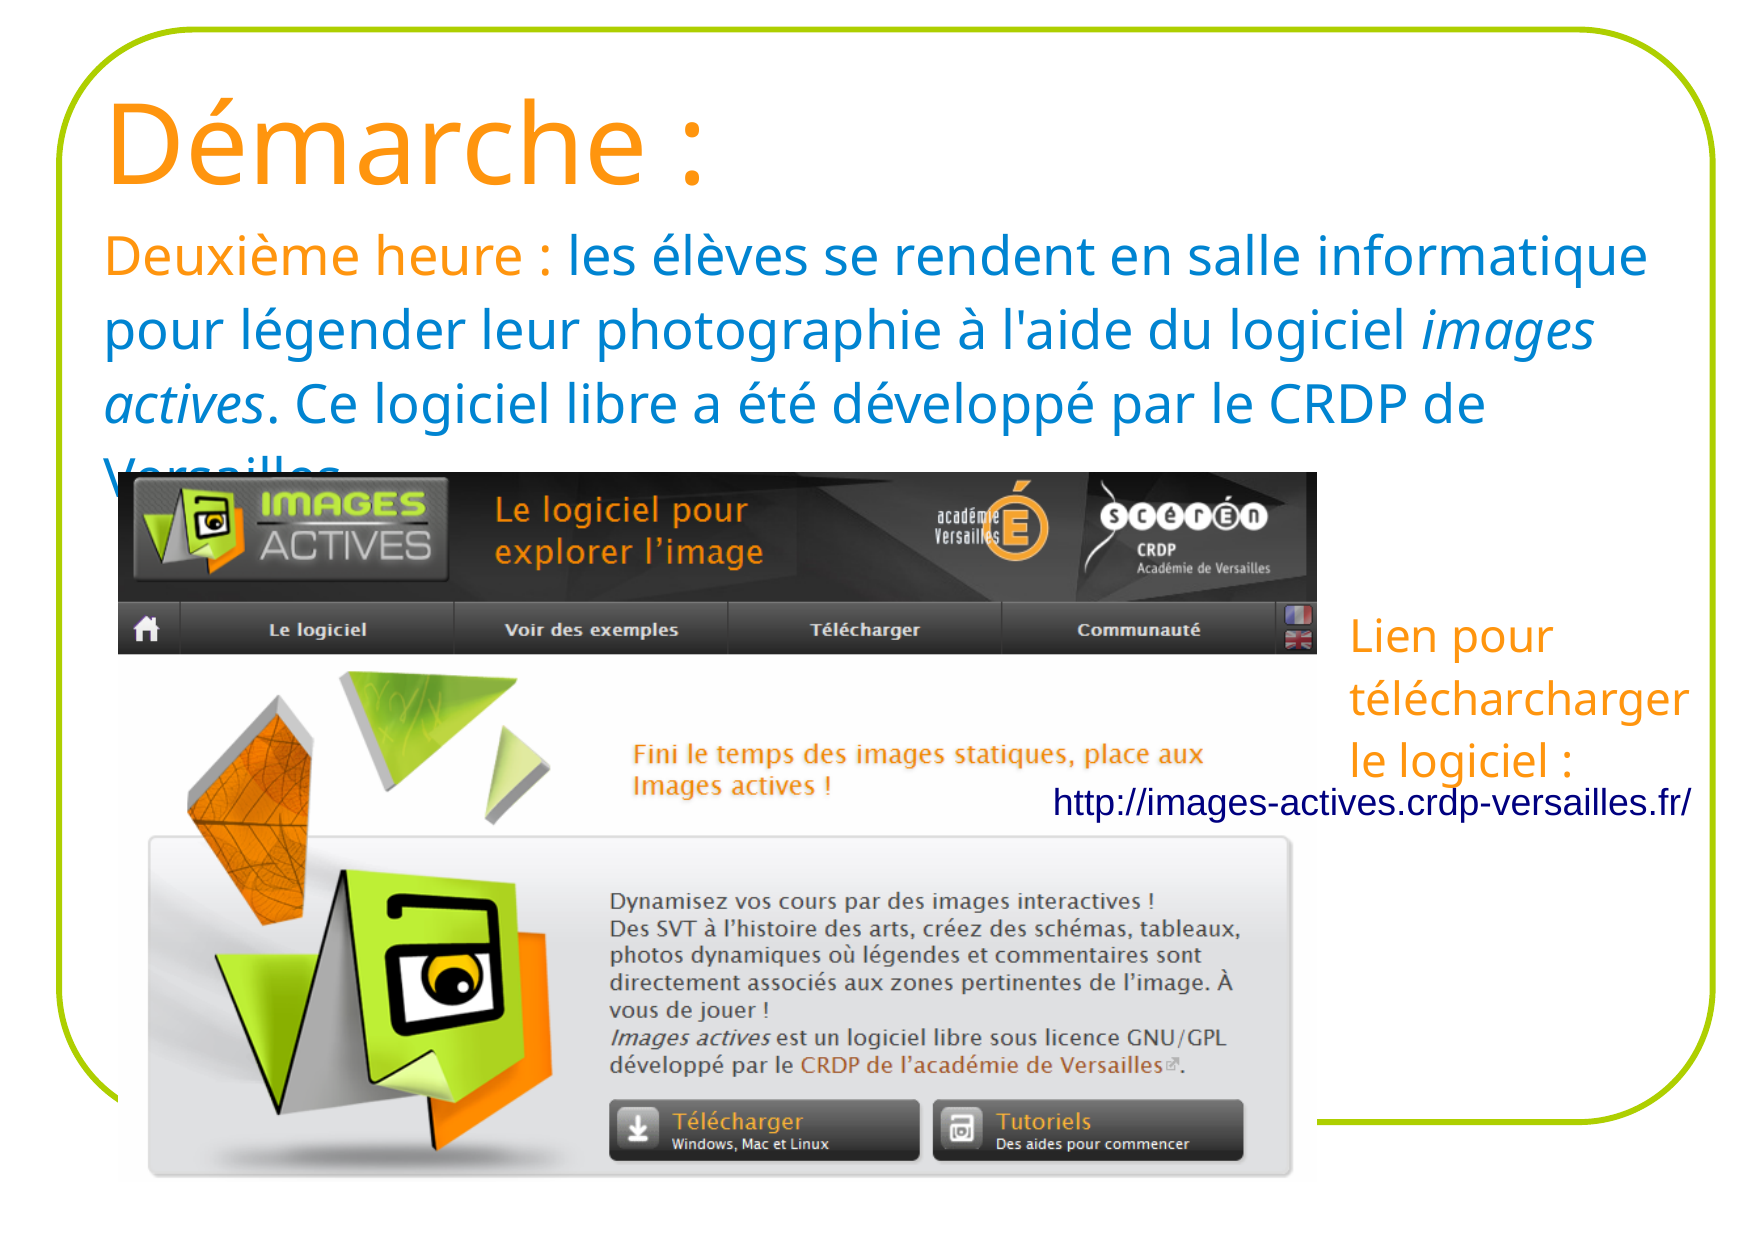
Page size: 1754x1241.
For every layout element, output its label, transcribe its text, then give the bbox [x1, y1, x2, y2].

picture [118, 472, 1317, 1182]
text_box Lien pour télécharcharger le logiciel : [1328, 590, 1713, 767]
text_box Démarche : Deuxième heure : les élèves se rendent en salle informatique pour légender leur photographie à l'aide du logiciel images actives. Ce logiciel libre a été développé par le CRDP de Versailles. [88, 57, 1713, 1152]
text_box http://images-actives.crdp-versailles.fr/ [1032, 767, 1713, 879]
text_box Démarche : Deuxième heure : les élèves se rendent en salle informatique pour légender leur photographie à l'aide du logiciel images actives. Ce logiciel libre a été développé par le CRDP de Versailles. [1317, 879, 1713, 1152]
